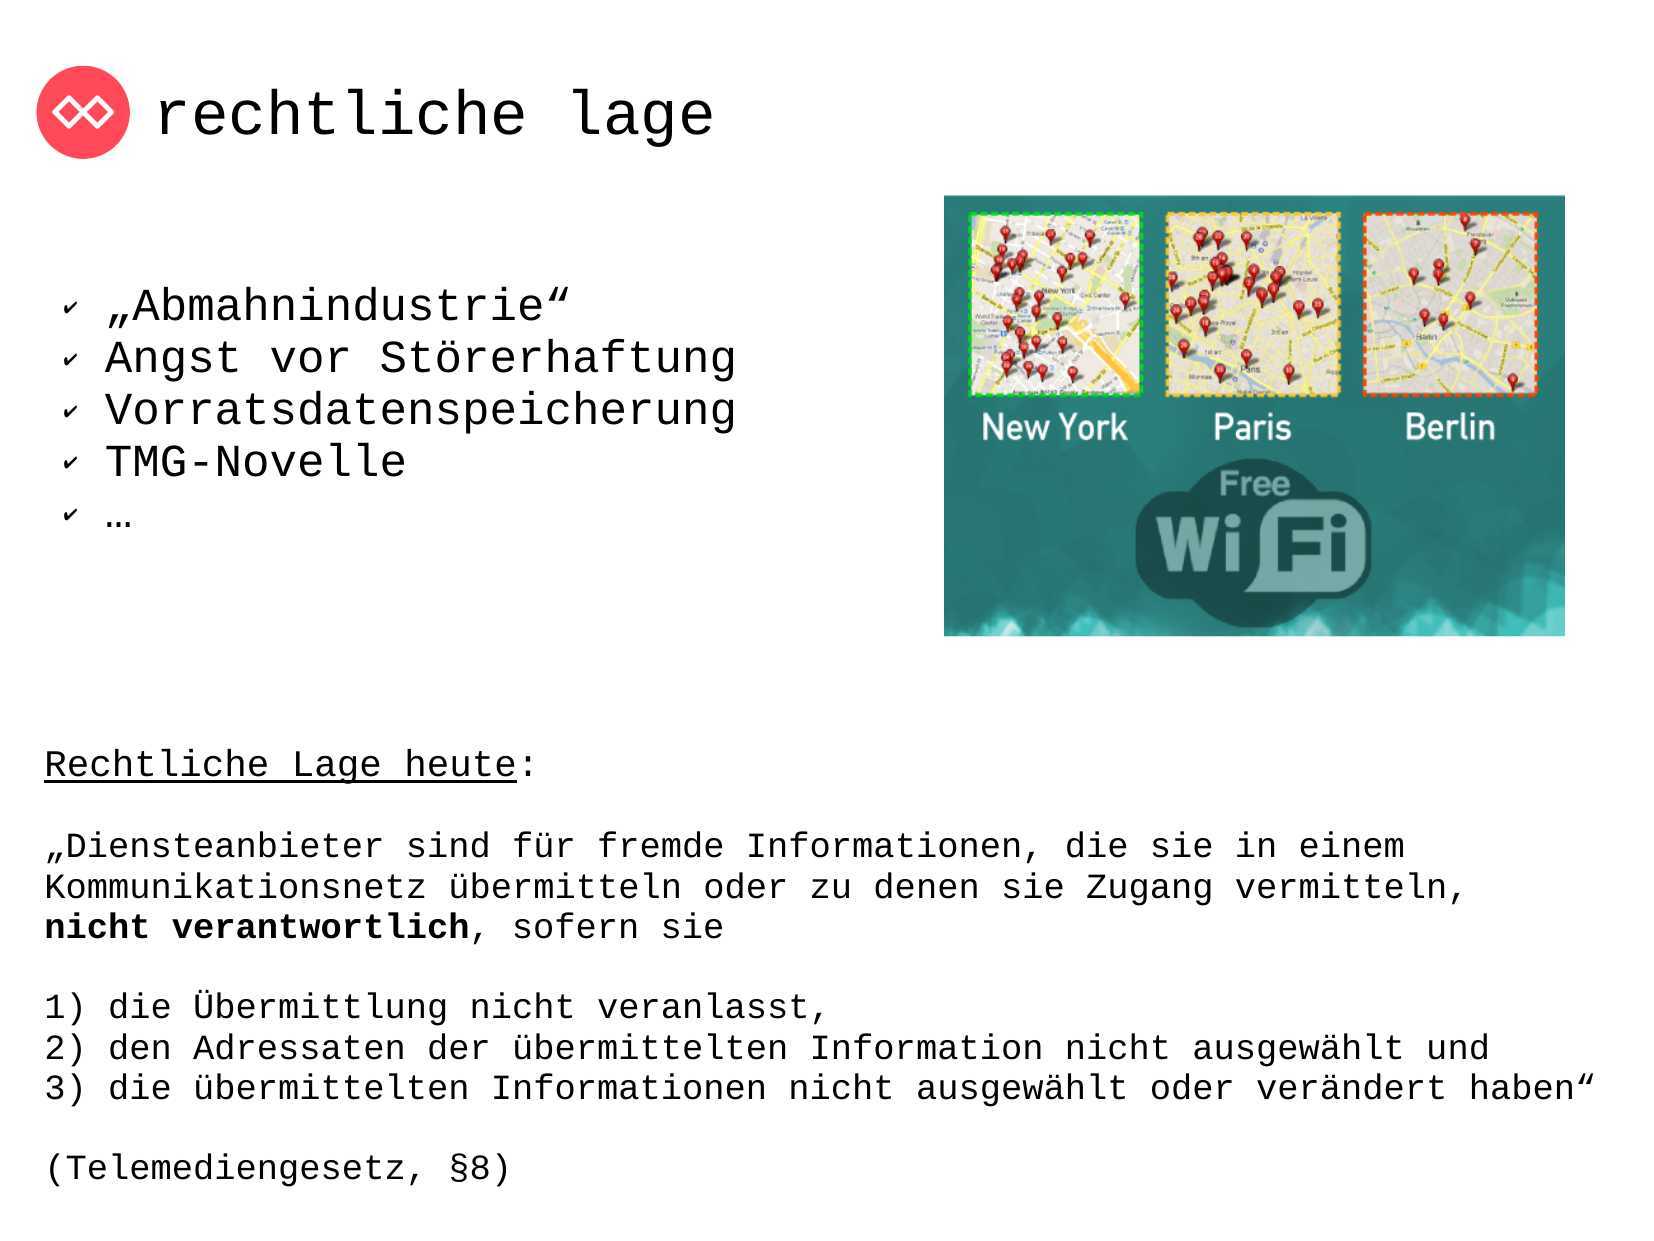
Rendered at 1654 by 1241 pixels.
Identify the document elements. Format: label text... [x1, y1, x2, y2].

text_box Rechtliche Lage heute: „Diensteanbieter sind für fremde Informationen, die sie in einem Kommunikationsnetz übermitteln oder zu denen sie Zugang vermitteln, nicht verantwortlich, sofern sie 1) die Übermittlung nicht veranlasst, 2) den Adressaten der übermittelten Information nicht ausgewählt und 3) die übermittelten Informationen nicht ausgewählt oder verändert haben“ (Telemediengesetz, §8) [29, 738, 1654, 1199]
picture [944, 195, 1565, 638]
picture [17, 46, 149, 178]
text_box „Abmahnindustrie“ Angst vor Störerhaftung Vorratsdatenspeicherung TMG-Novelle … [49, 275, 944, 630]
title rechtliche lage [153, 13, 1642, 222]
